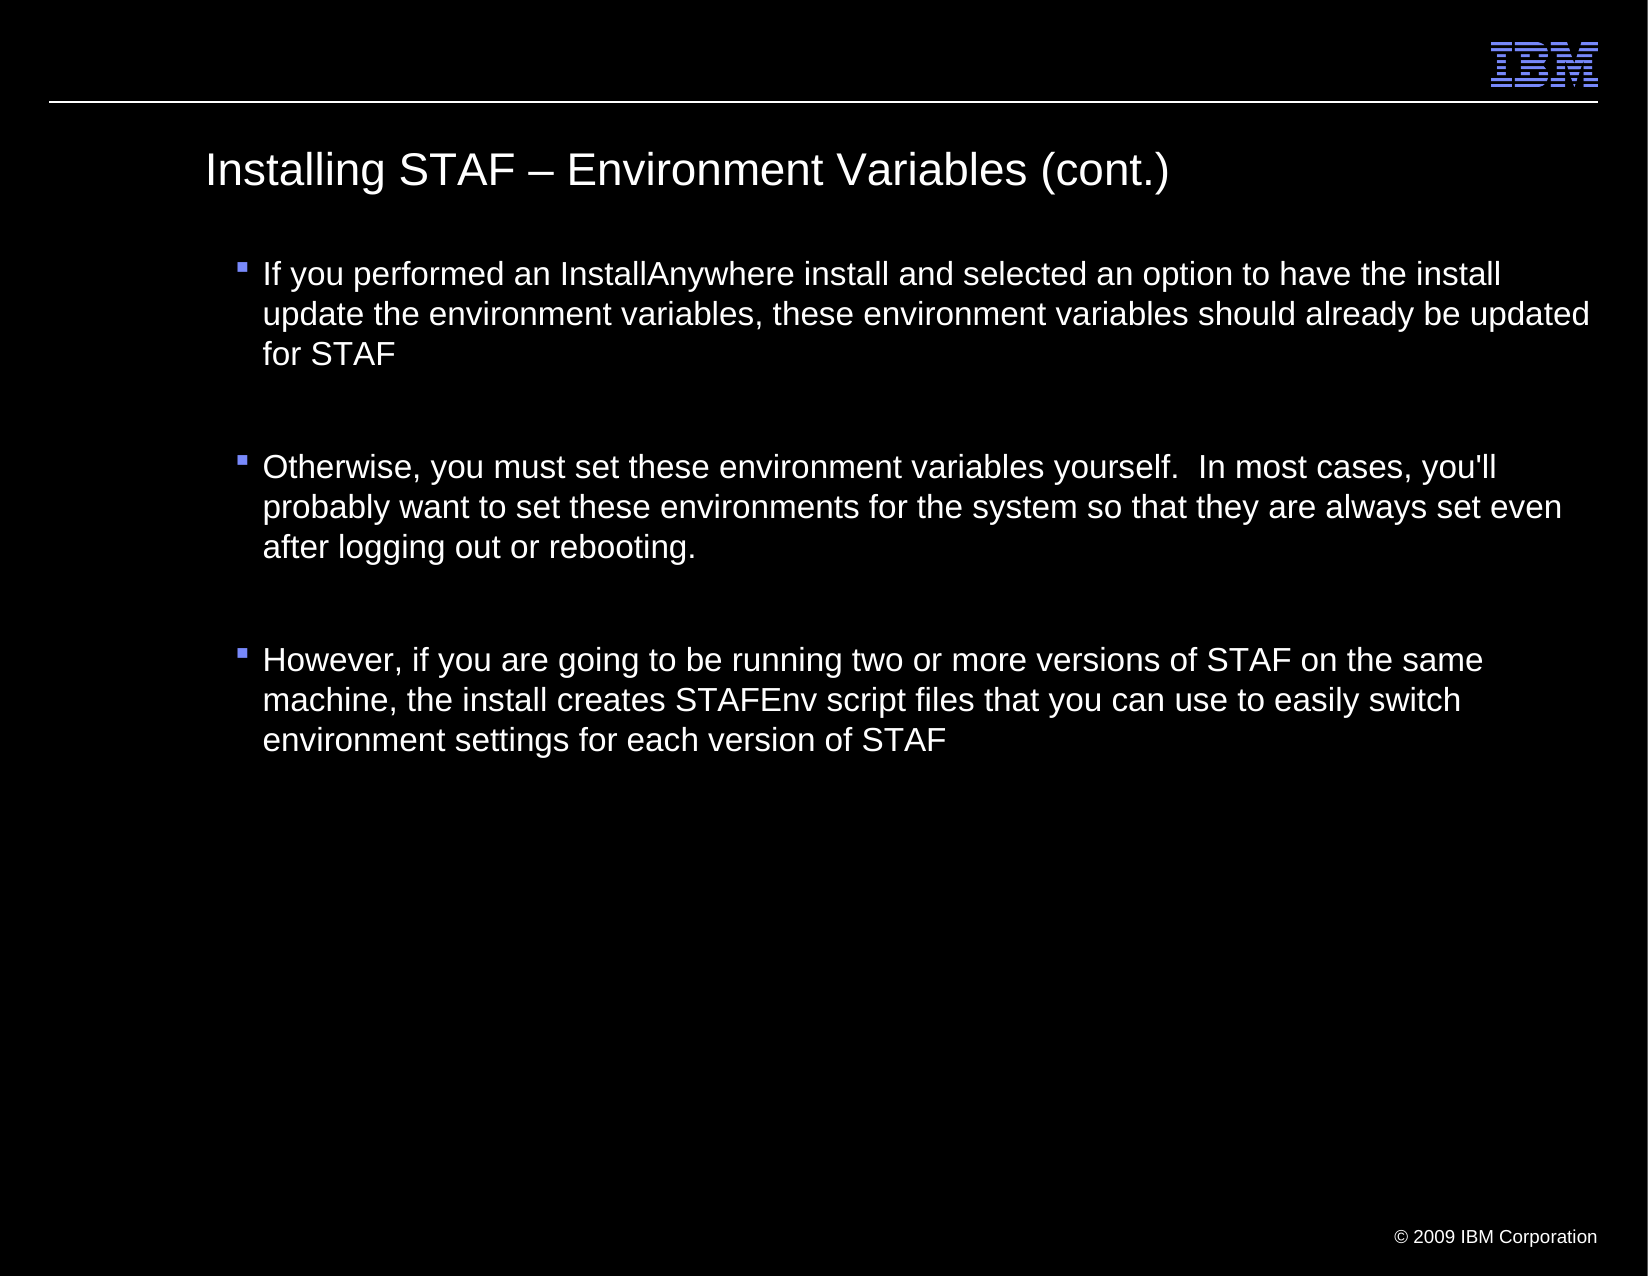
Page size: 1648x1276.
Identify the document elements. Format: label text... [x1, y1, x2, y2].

title Installing STAF – Environment Variables (cont.) [188, 137, 1648, 231]
picture [1491, 42, 1598, 87]
text_box If you performed an InstallAnywhere install and selected an option to have the install update the environment variables, these environment variables should already be updated for STAF Otherwise, you must set these environment variables yourself. In most cases, you'll probably want to set these environments for the system so that they are always set even after logging out or rebooting. However, if you are going to be running two or more versions of STAF on the same machine, the install creates STAFEnv script files that you can use to easily switch environment settings for each version of STAF [235, 252, 1599, 758]
